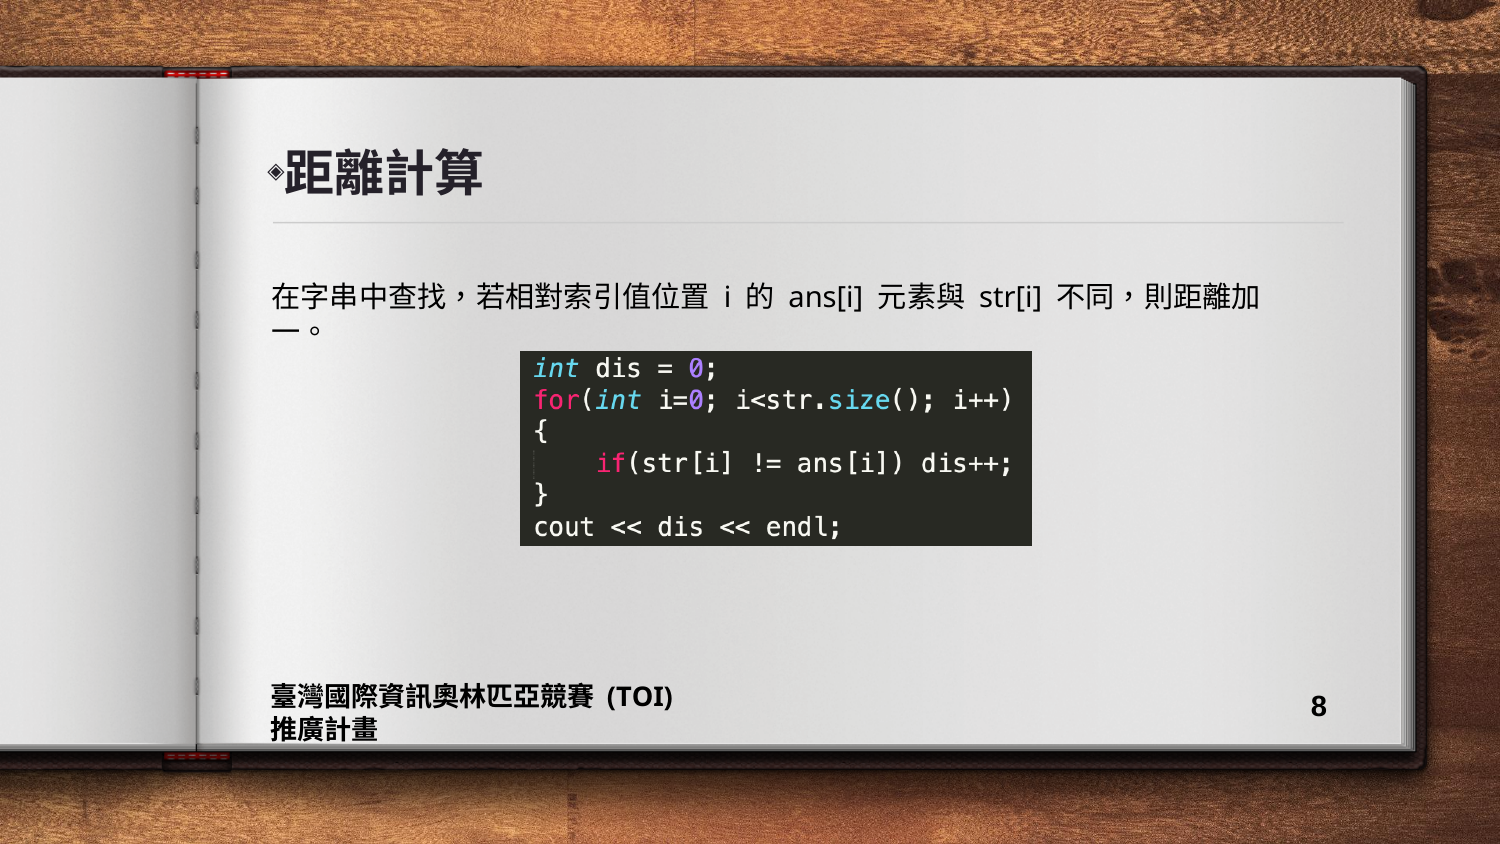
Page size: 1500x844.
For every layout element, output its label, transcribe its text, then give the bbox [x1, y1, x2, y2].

picture [520, 351, 1032, 546]
text_box 距離計算 [252, 126, 746, 216]
text_box 在字串中查找，若相對索引值位置 i 的 ans[i] 元素與 str[i] 不同，則距離加一。 [256, 271, 1296, 643]
text_box [1295, 672, 1386, 737]
